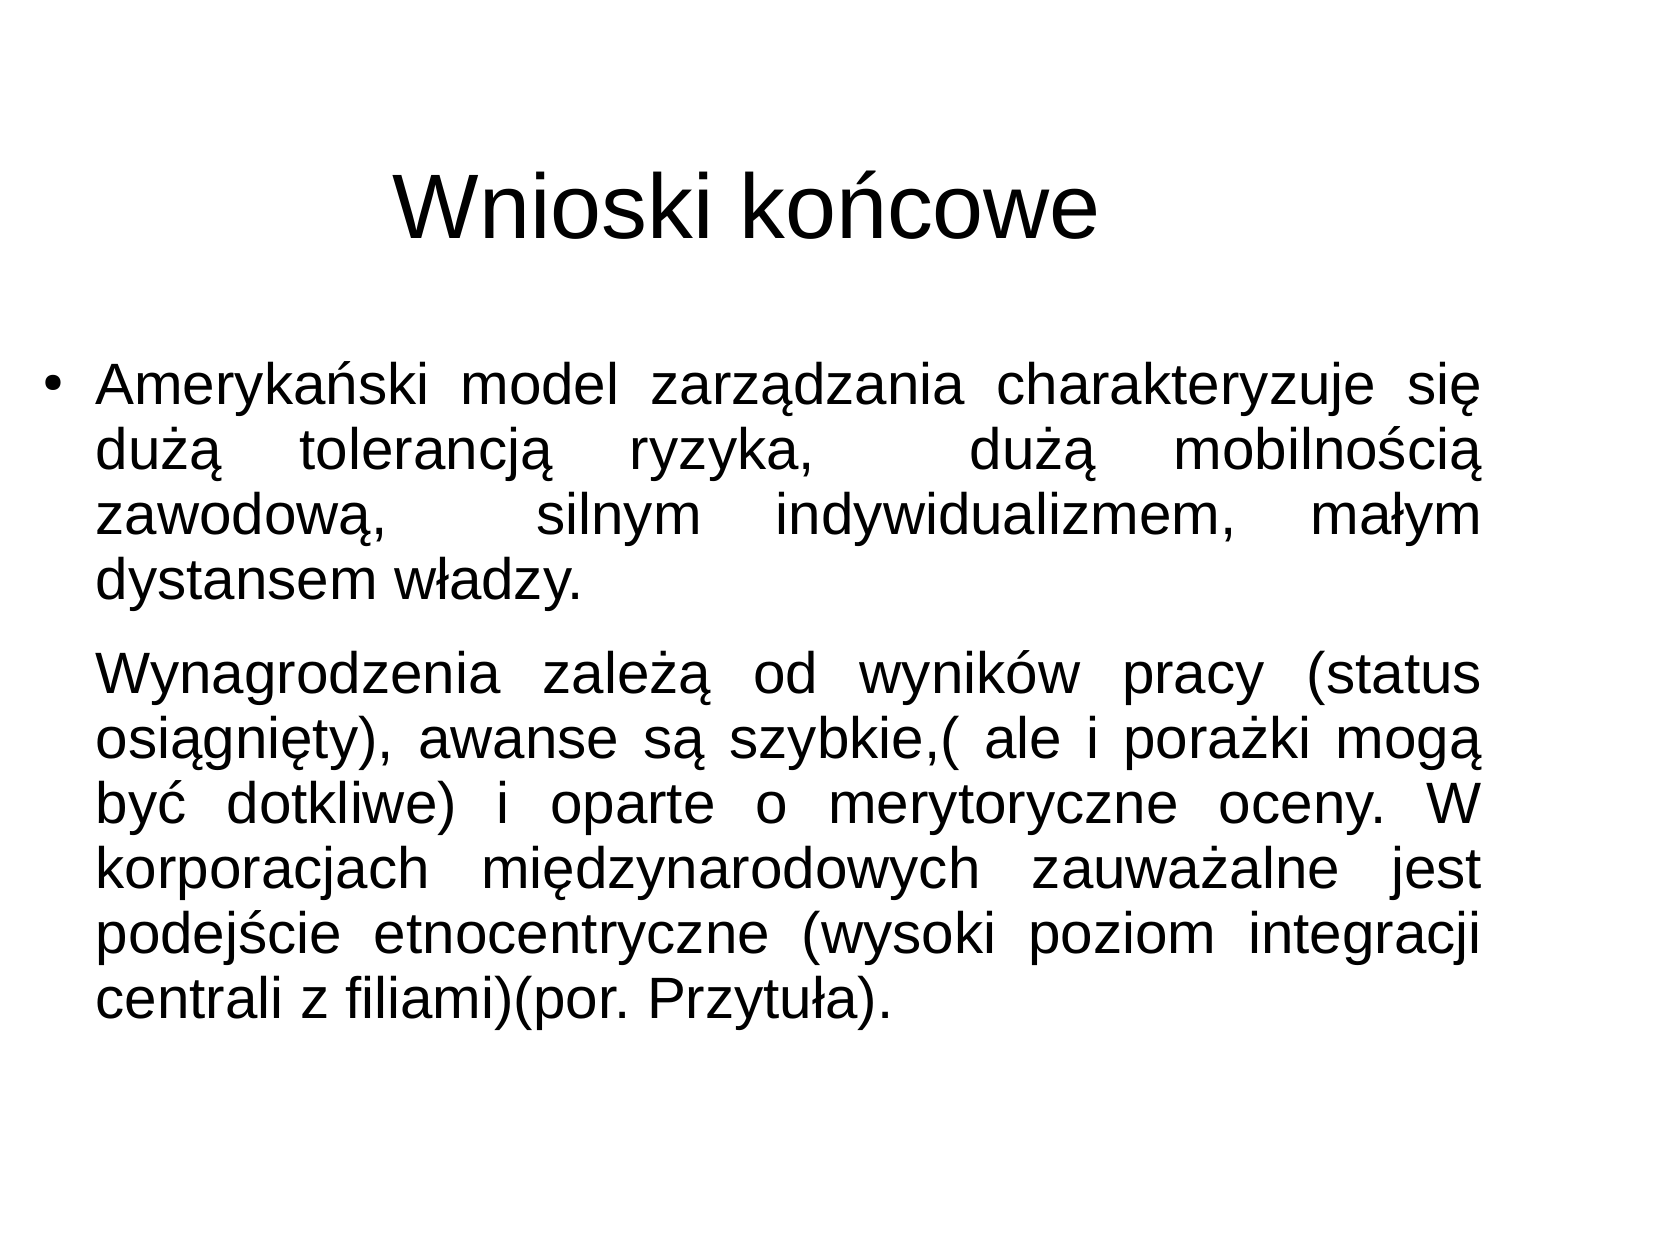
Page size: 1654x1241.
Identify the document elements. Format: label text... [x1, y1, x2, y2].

text_box Amerykański model zarządzania charakteryzuje się dużą tolerancją ryzyka, dużą mobilnością zawodową, silnym indywidualizmem, małym dystansem władzy. Wynagrodzenia zależą od wyników pracy (status osiągnięty), awanse są szybkie,( ale i porażki mogą być dotkliwe) i oparte o merytoryczne oceny. W korporacjach międzynarodowych zauważalne jest podejście etnocentryczne (wysoki poziom integracji centrali z filiami)(por. Przytuła). [10, 344, 1499, 1163]
text_box Wnioski końcowe [15, 103, 1505, 311]
